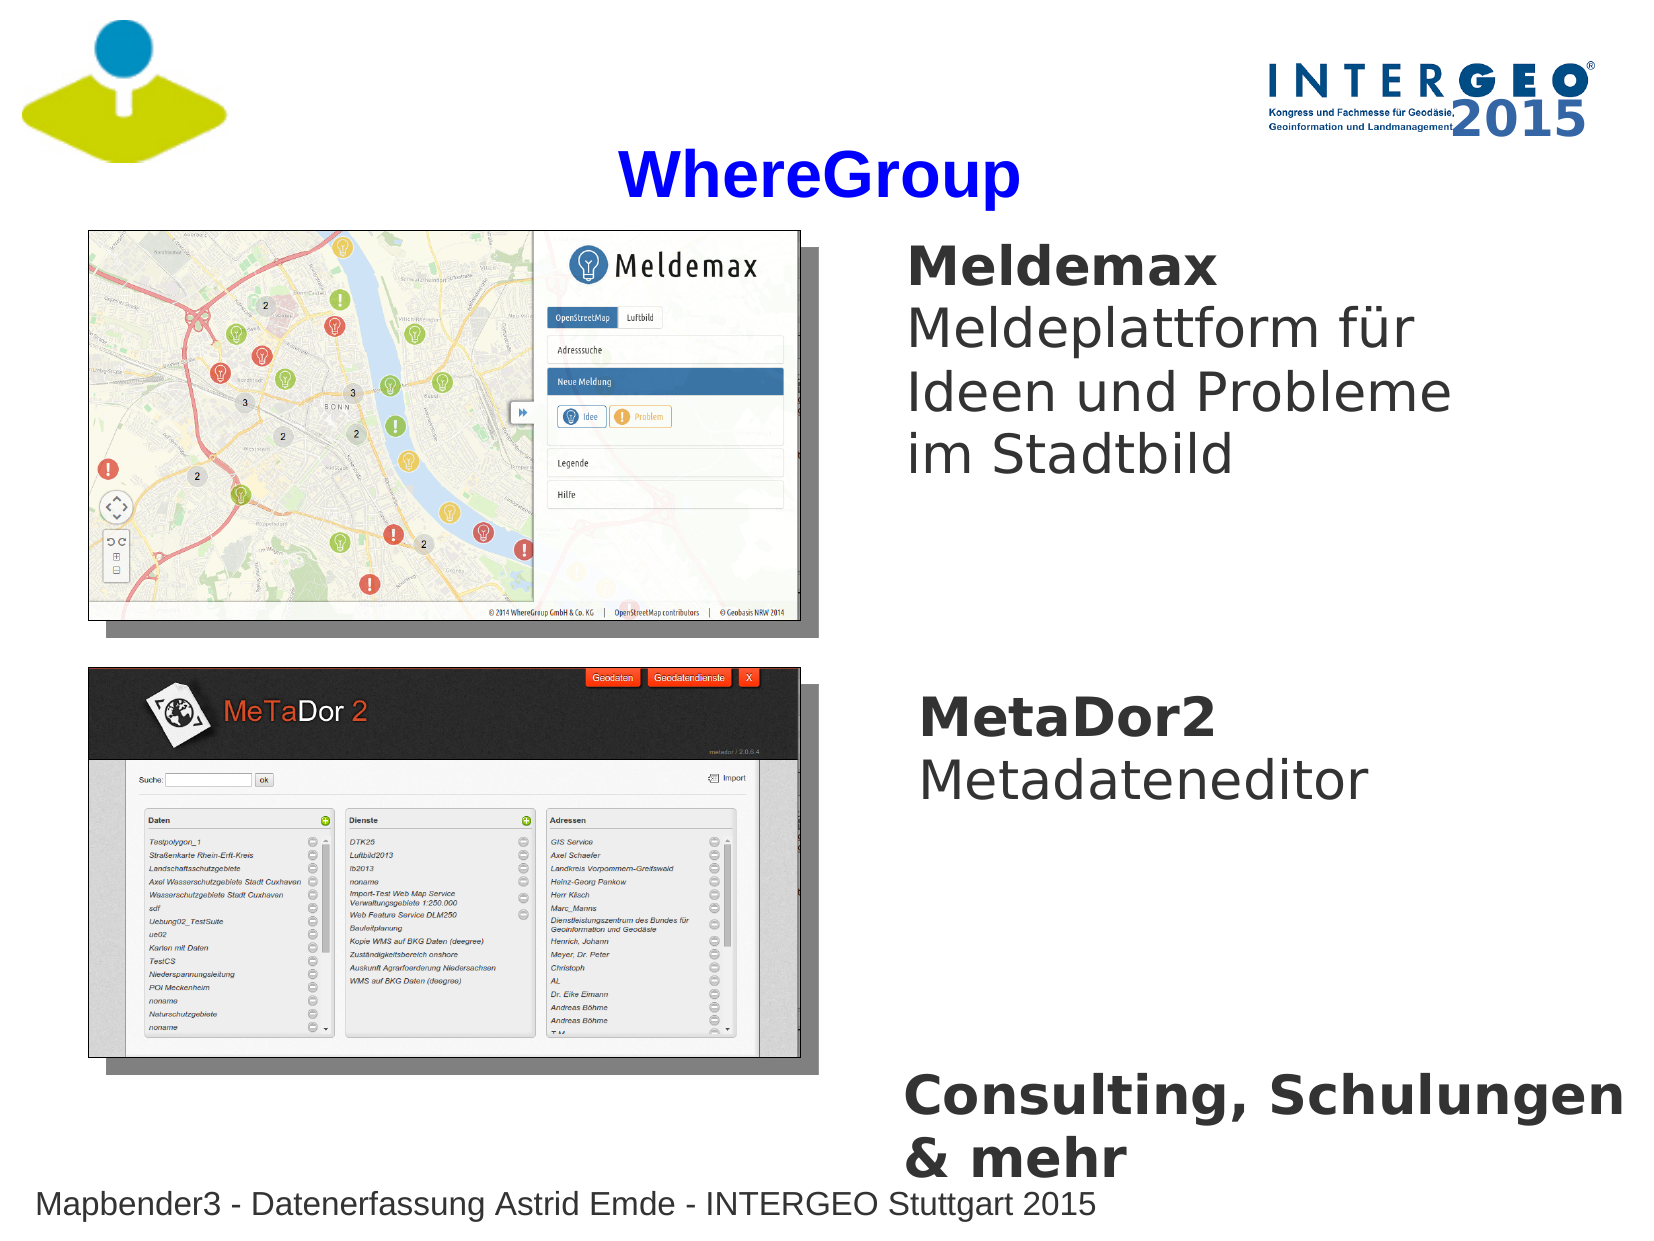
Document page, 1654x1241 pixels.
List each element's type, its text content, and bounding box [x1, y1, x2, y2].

picture [88, 667, 801, 1058]
text_box Consulting, Schulungen & mehr [888, 1057, 1642, 1199]
picture [1269, 61, 1595, 132]
picture [22, 20, 231, 163]
picture [88, 230, 801, 621]
picture [1565, 118, 1575, 130]
title WhereGroup [76, 100, 1565, 249]
text_box Meldemax Meldeplattform für Ideen und Probleme im Stadtbild [891, 227, 1497, 497]
text_box MetaDor2 Metadateneditor [903, 679, 1385, 821]
